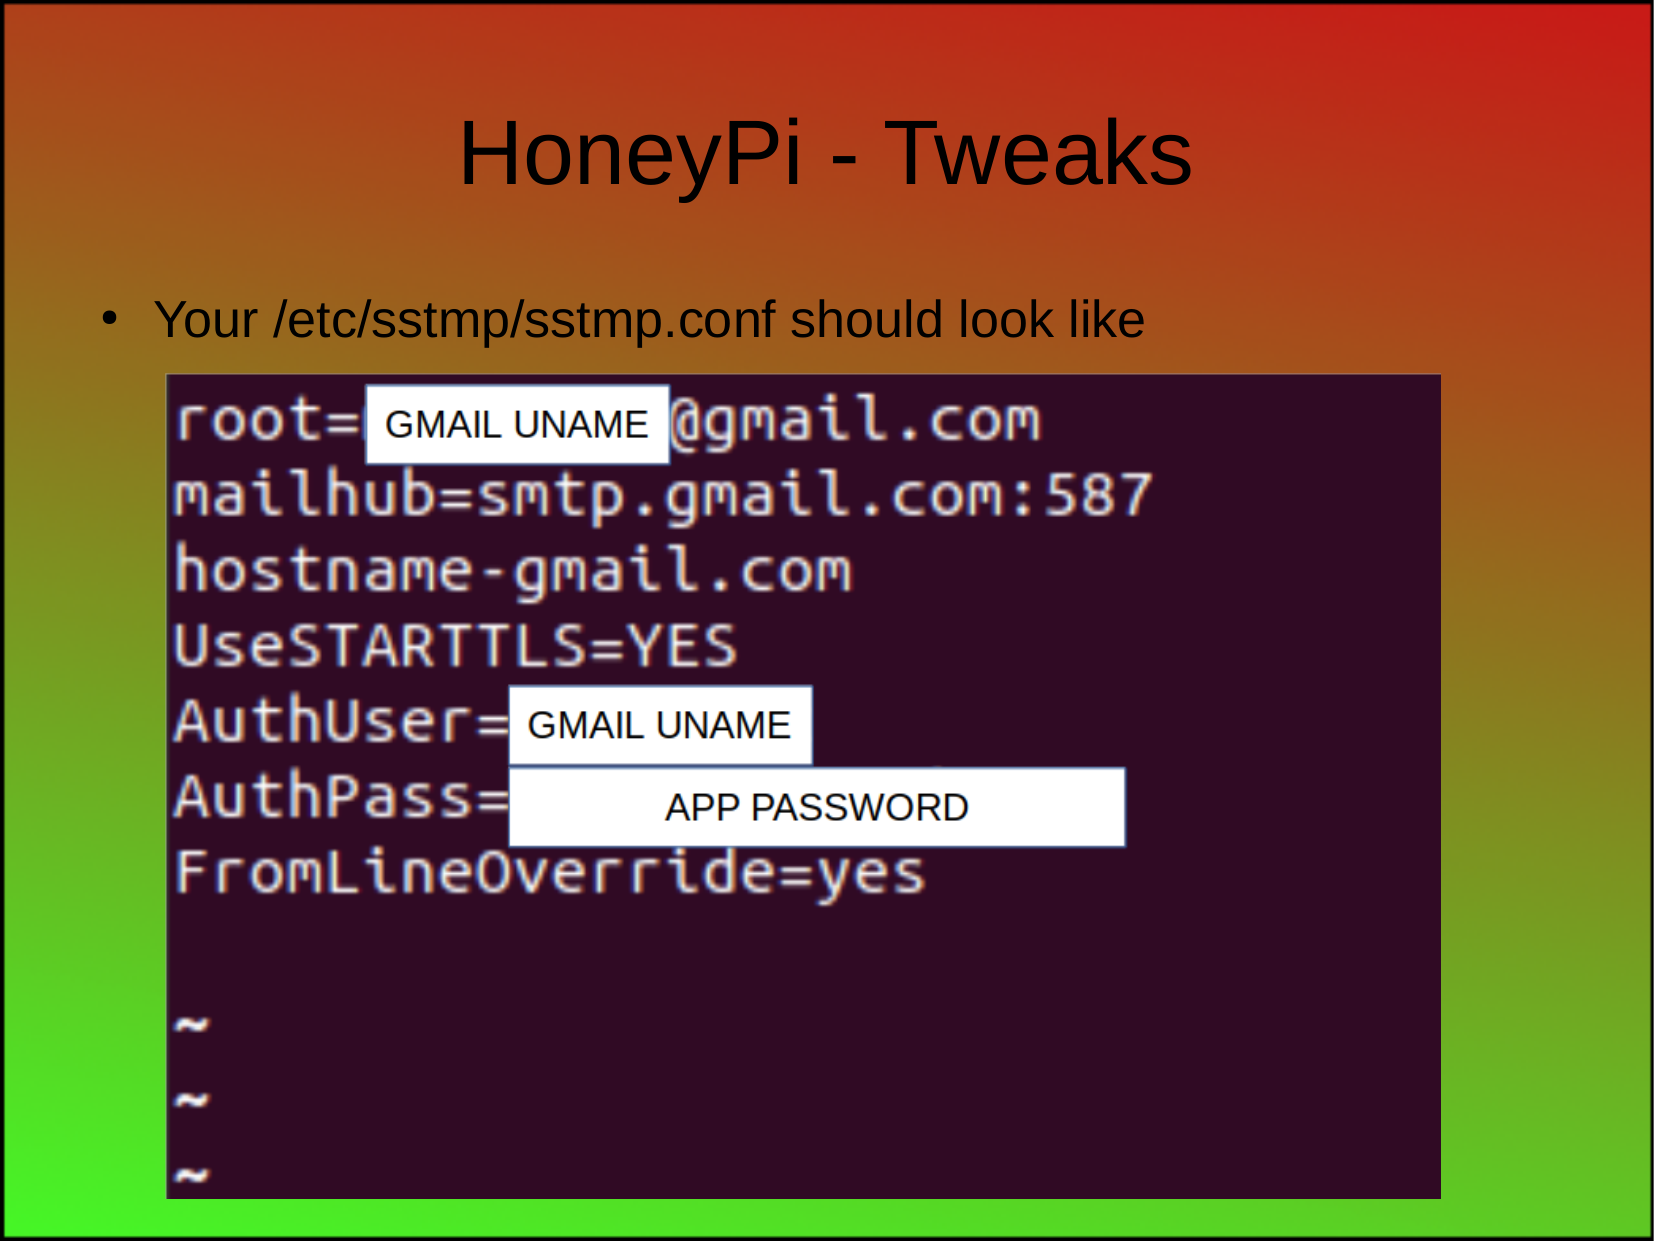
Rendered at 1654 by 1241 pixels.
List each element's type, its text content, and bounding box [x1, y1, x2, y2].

title HoneyPi - Tweaks [82, 49, 1571, 257]
list Your /etc/sstmp/sstmp.conf should look like [82, 290, 1571, 1010]
picture [0, 0, 1654, 1241]
